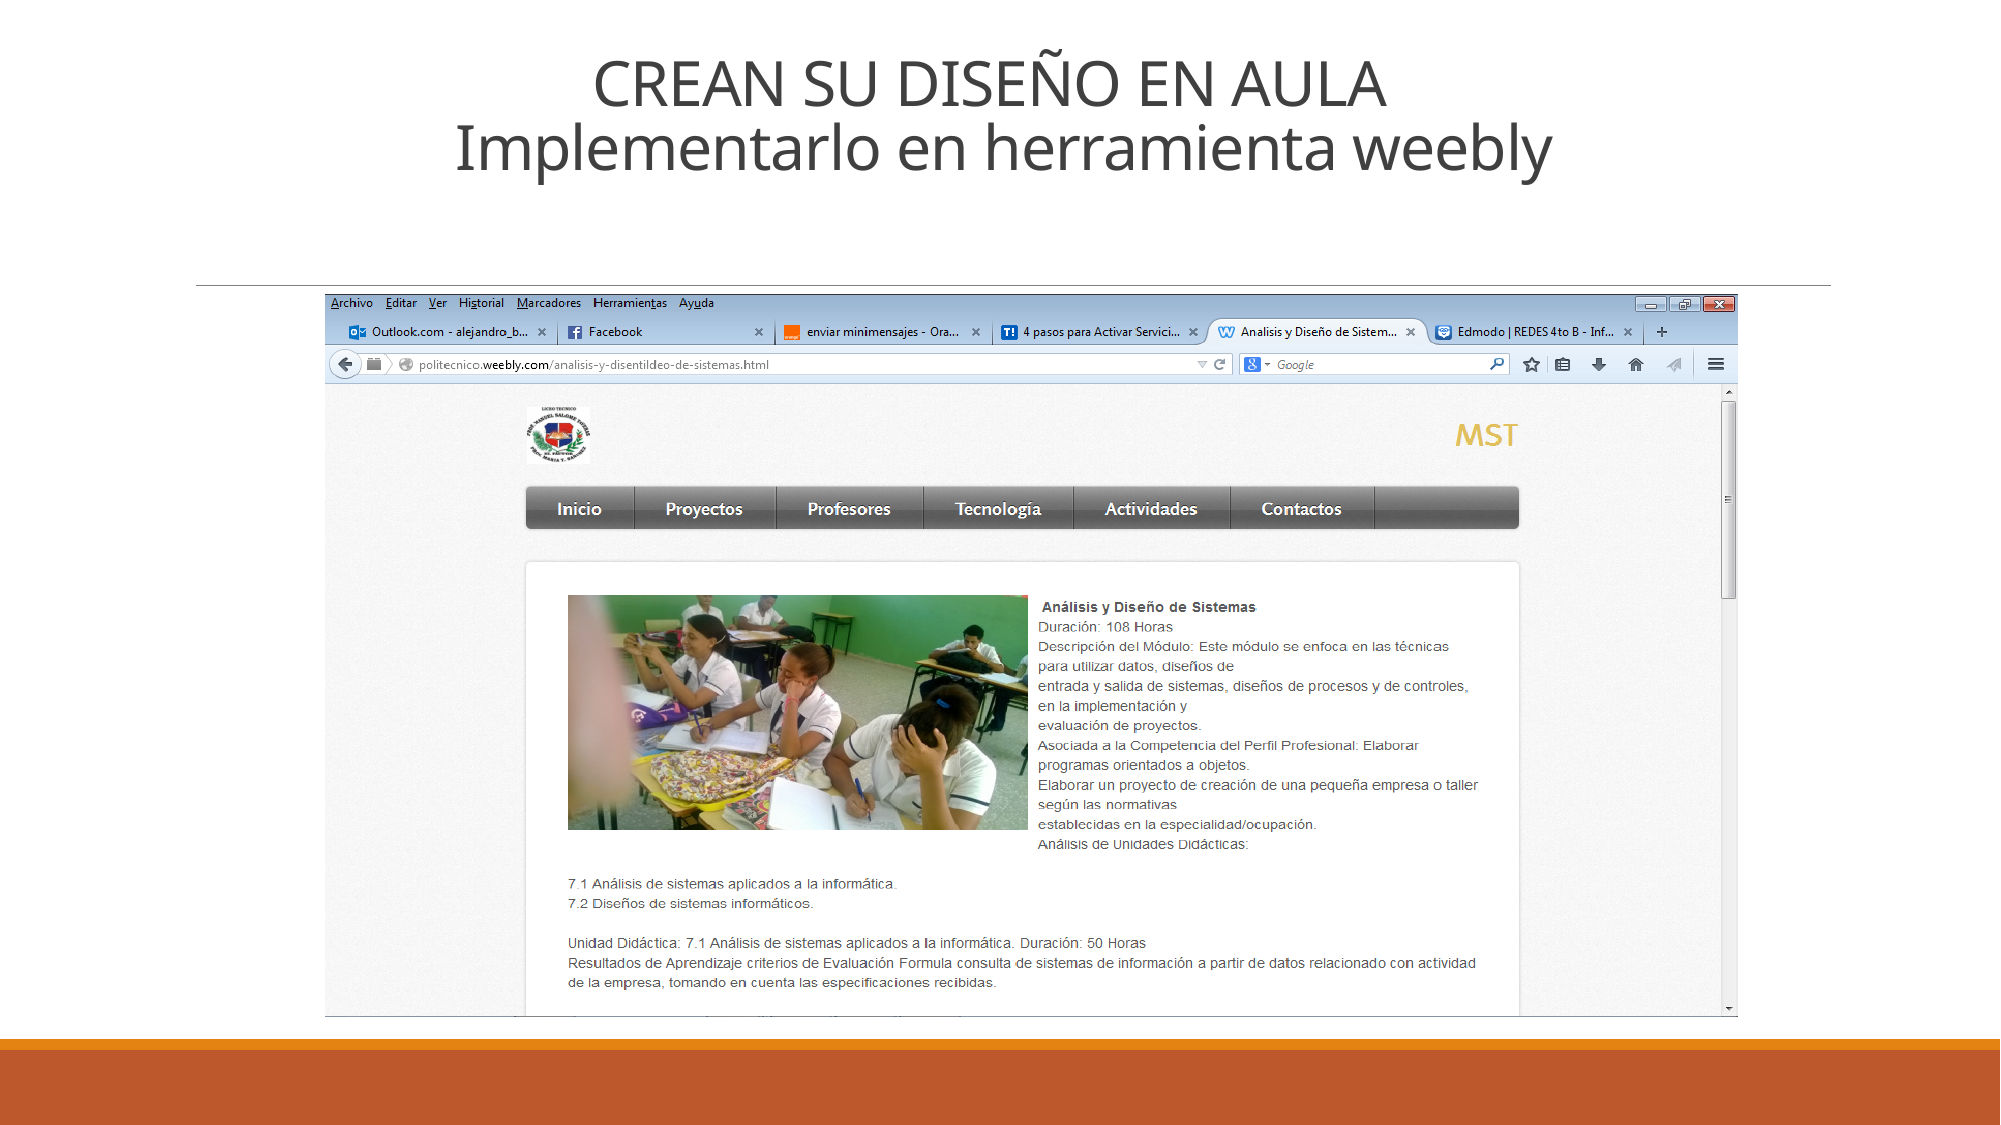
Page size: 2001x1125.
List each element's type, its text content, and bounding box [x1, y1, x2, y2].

picture [325, 294, 1738, 1017]
title CREAN SU DISEÑO EN AULA Implementarlo en herramienta weebly [180, 47, 1831, 191]
